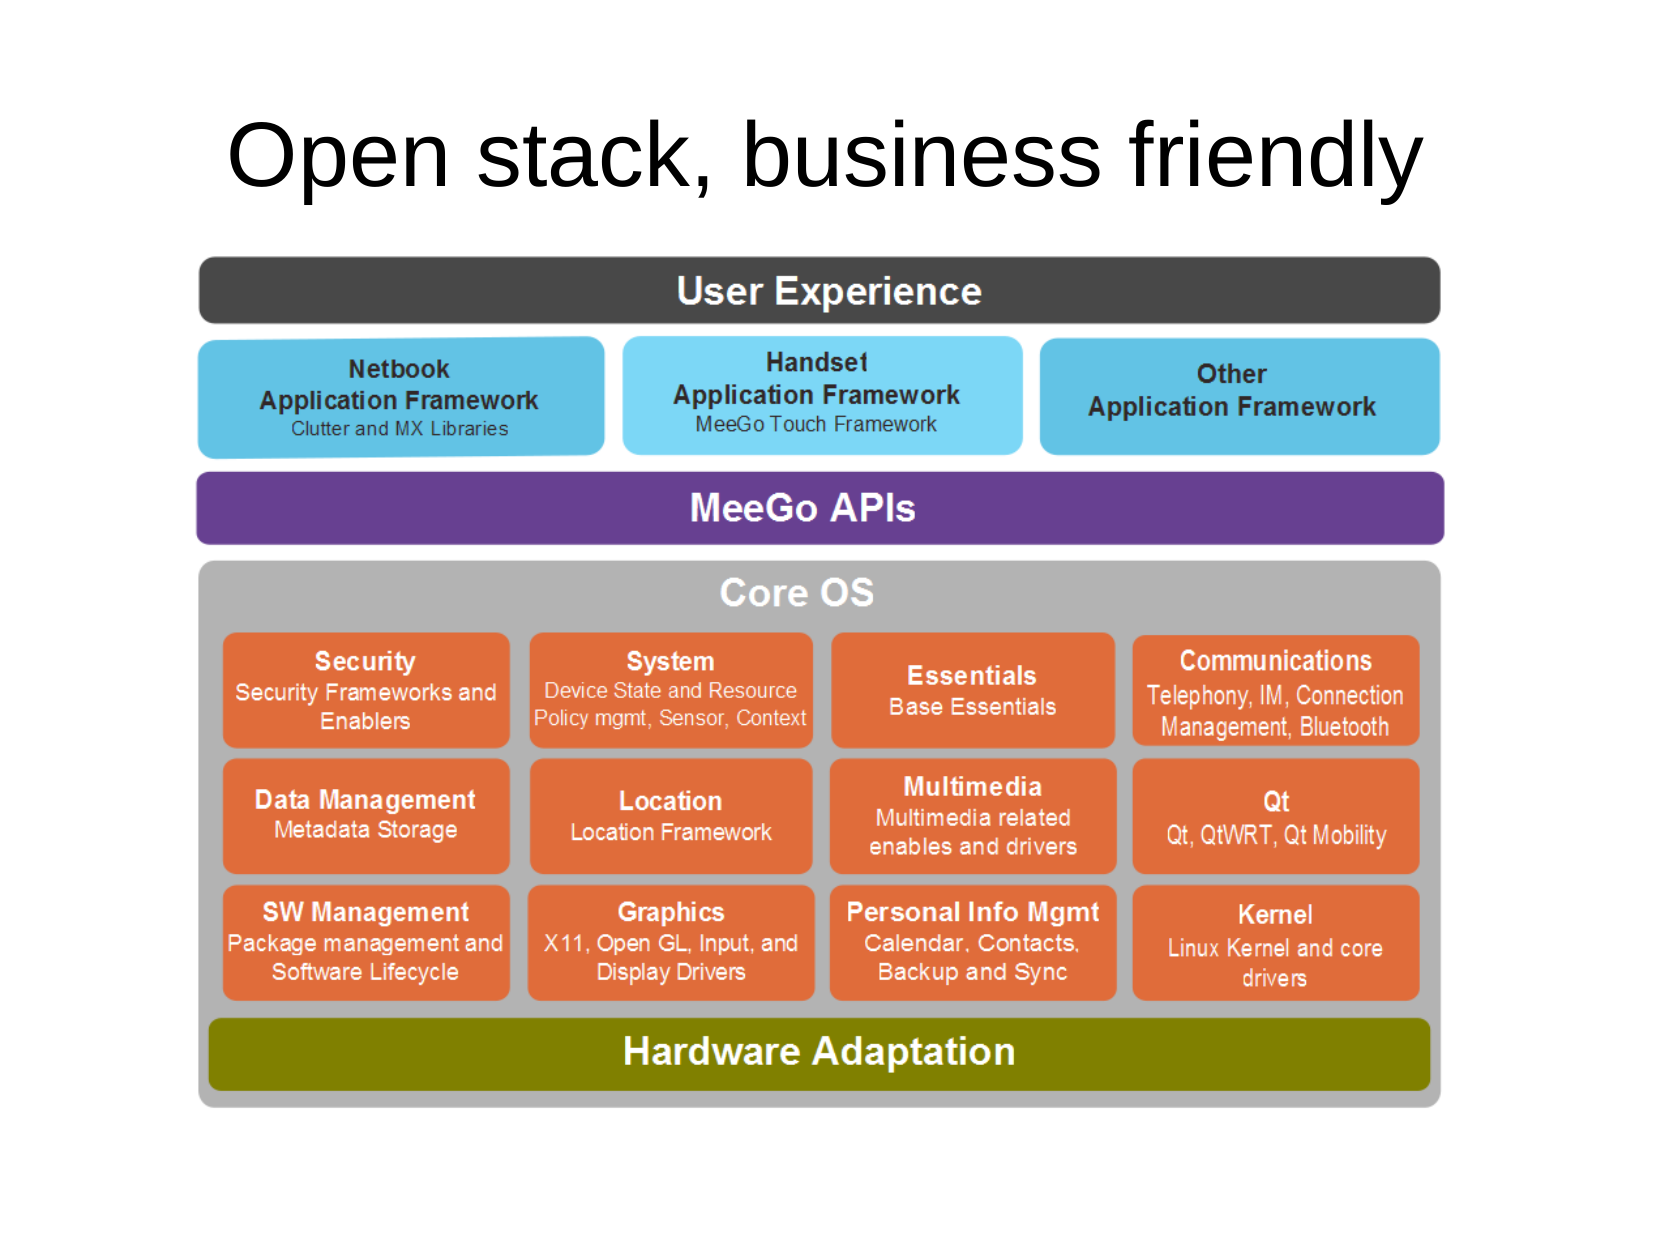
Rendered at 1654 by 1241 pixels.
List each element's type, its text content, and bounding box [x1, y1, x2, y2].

title Open stack, business friendly [82, 56, 1571, 249]
picture [132, 249, 1506, 1142]
